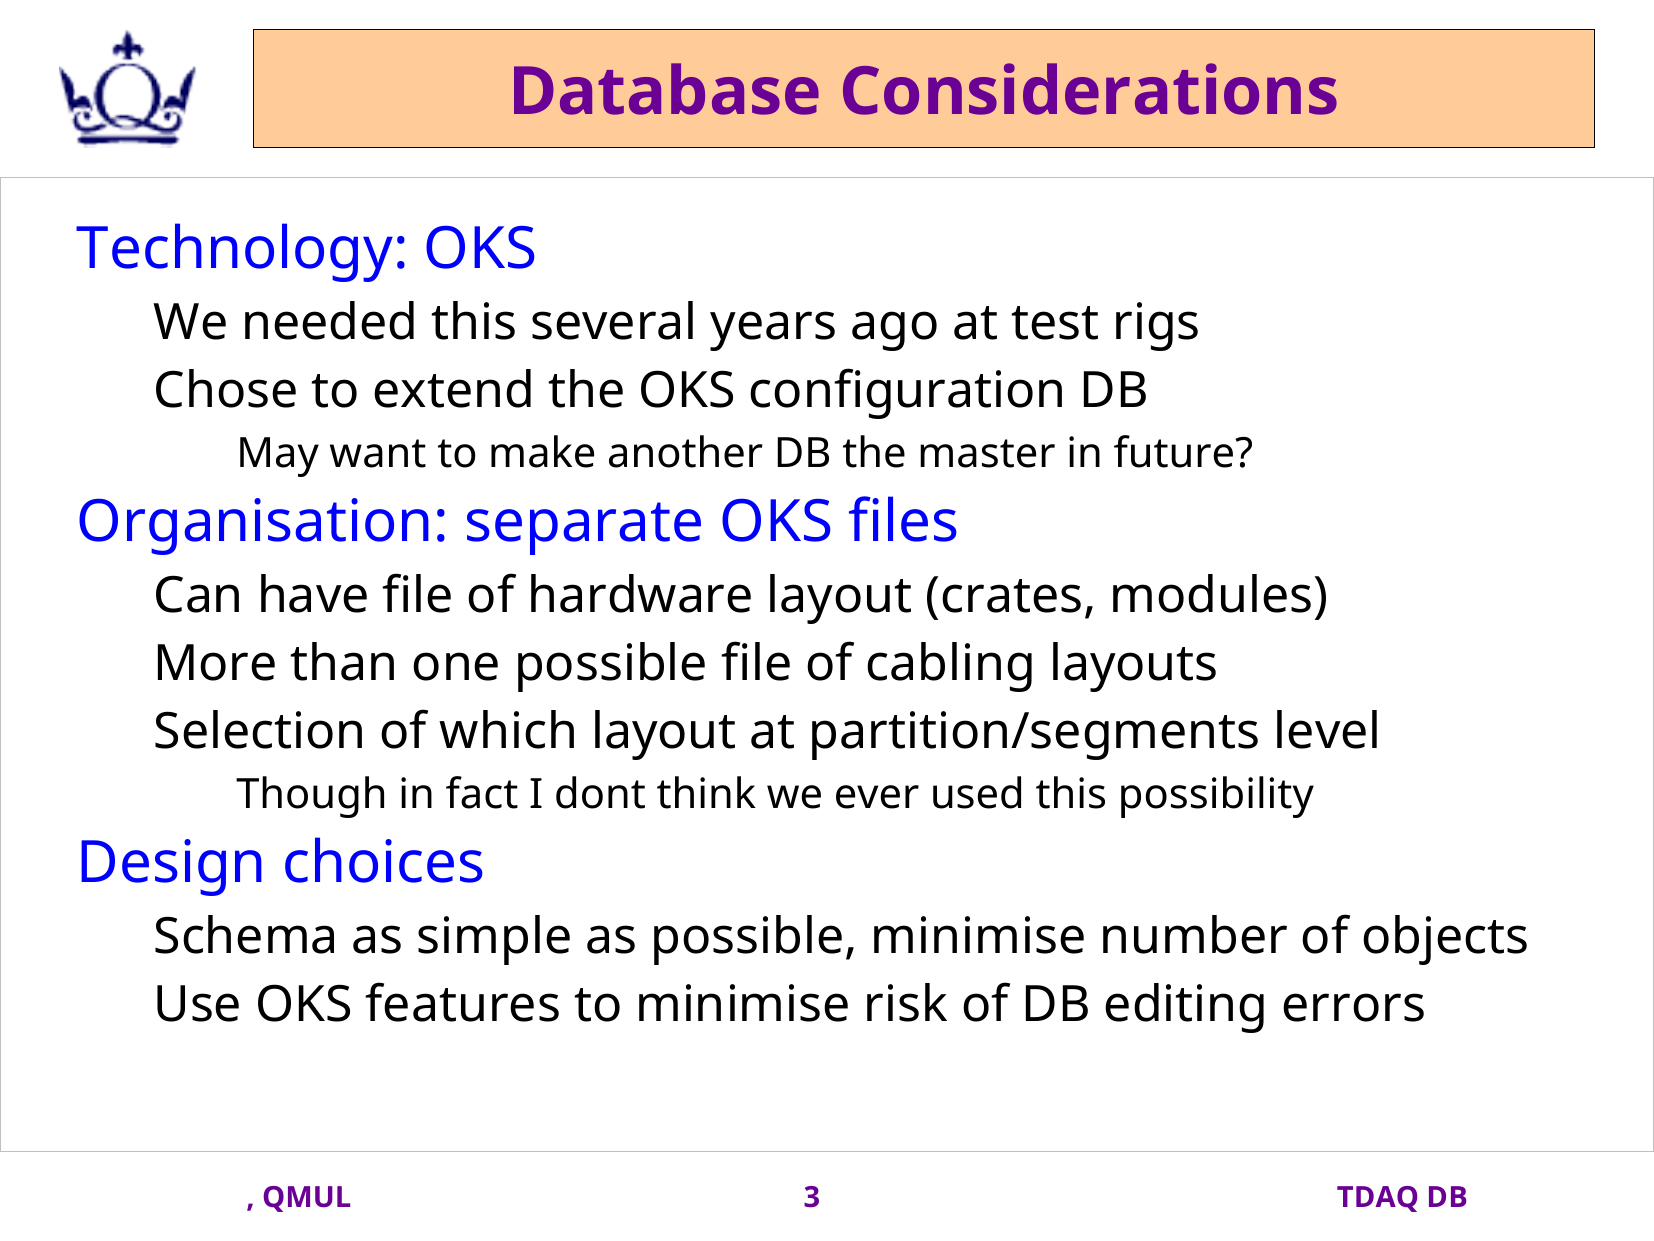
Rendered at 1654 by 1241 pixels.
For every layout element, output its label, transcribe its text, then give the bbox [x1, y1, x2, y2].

picture [59, 29, 200, 148]
title Database Considerations [253, 29, 1595, 148]
list Technology: OKS We needed this several years ago at test rigs Chose to extend the OKS configuration DB May want to make another DB the master in future? Organisation: separate OKS files Can have file of hardware layout (crates, modules) More than one possible file of cabling layouts Selection of which layout at partition/segments level Though in fact I dont think we ever used this possibility Design choices Schema as simple as possible, minimise number of objects Use OKS features to minimise risk of DB editing errors [59, 206, 1595, 1127]
